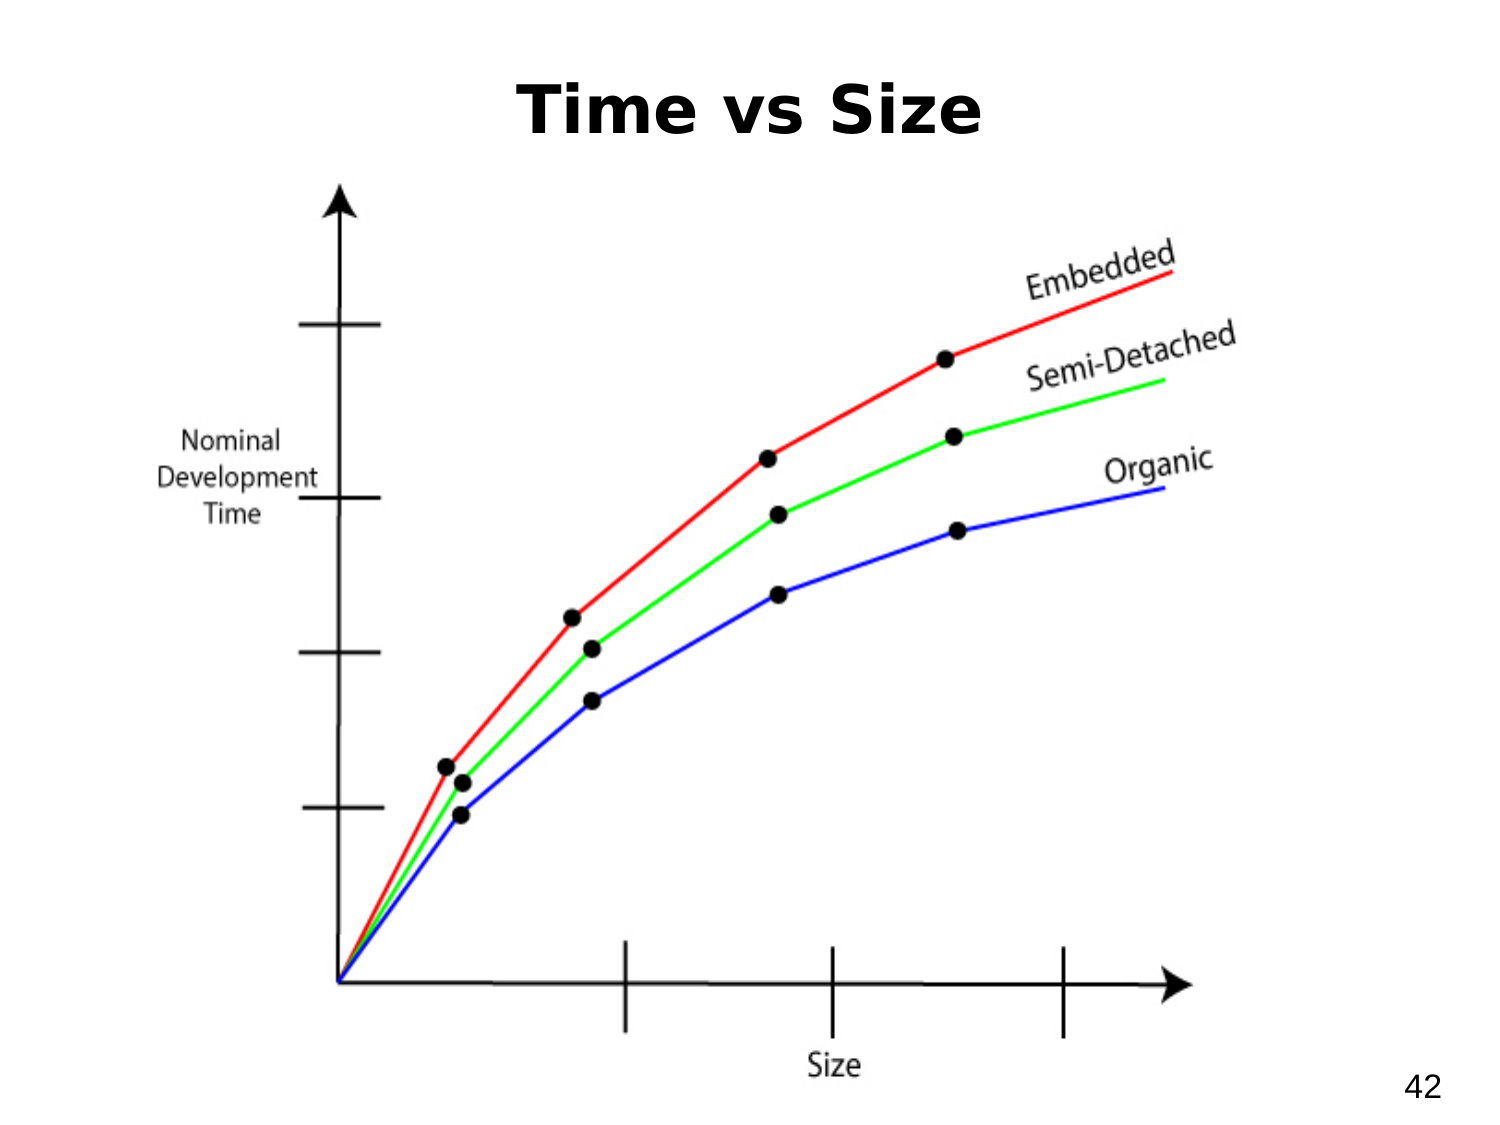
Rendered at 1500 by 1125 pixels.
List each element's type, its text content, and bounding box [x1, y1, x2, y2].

picture [150, 178, 1243, 1090]
title Time vs Size [75, 44, 1425, 177]
